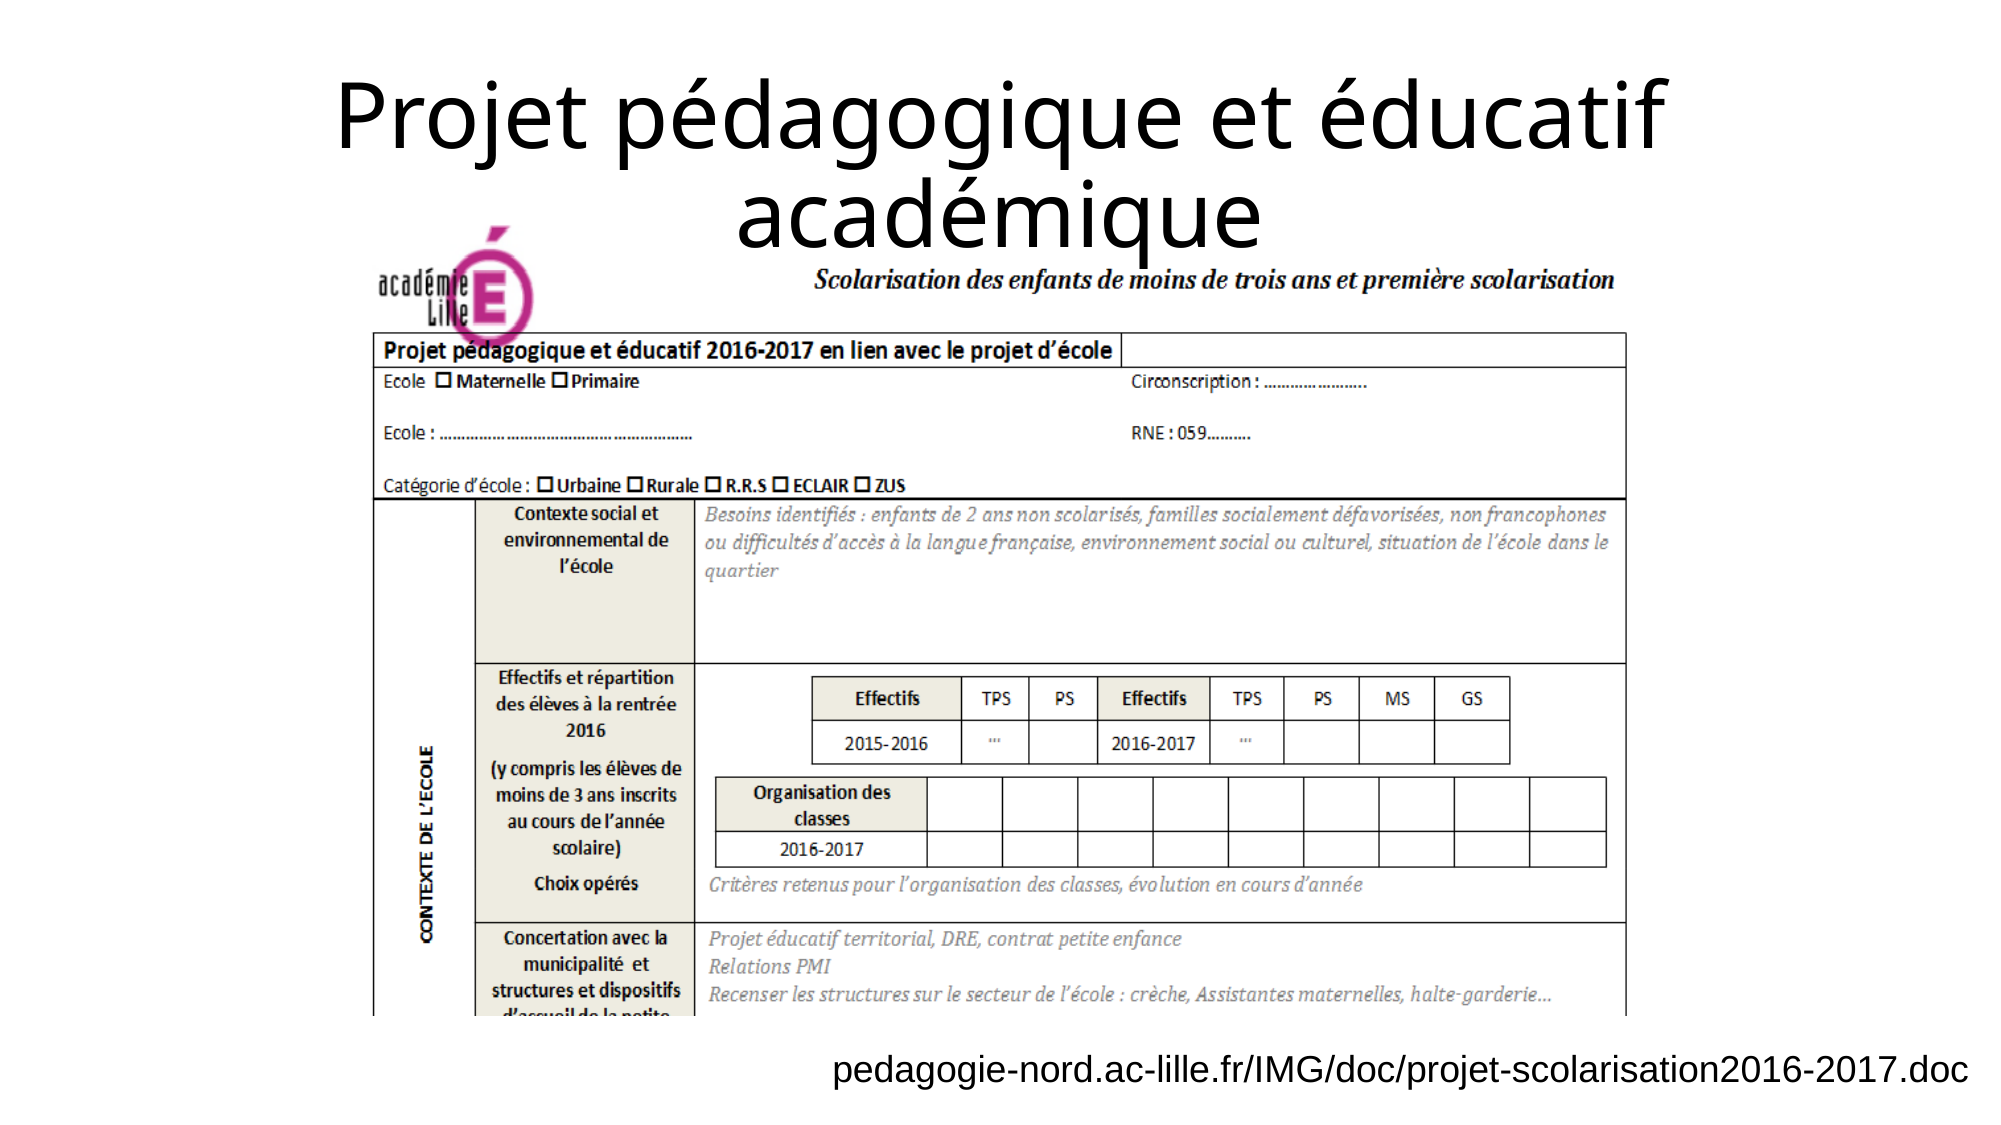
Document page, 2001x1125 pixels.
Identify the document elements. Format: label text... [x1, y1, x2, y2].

title Projet pédagogique et éducatif académique [137, 60, 1863, 278]
text_box pedagogie-nord.ac-lille.fr/IMG/doc/projet-scolarisation2016-2017.doc [817, 1041, 1985, 1099]
picture [344, 278, 1656, 1016]
